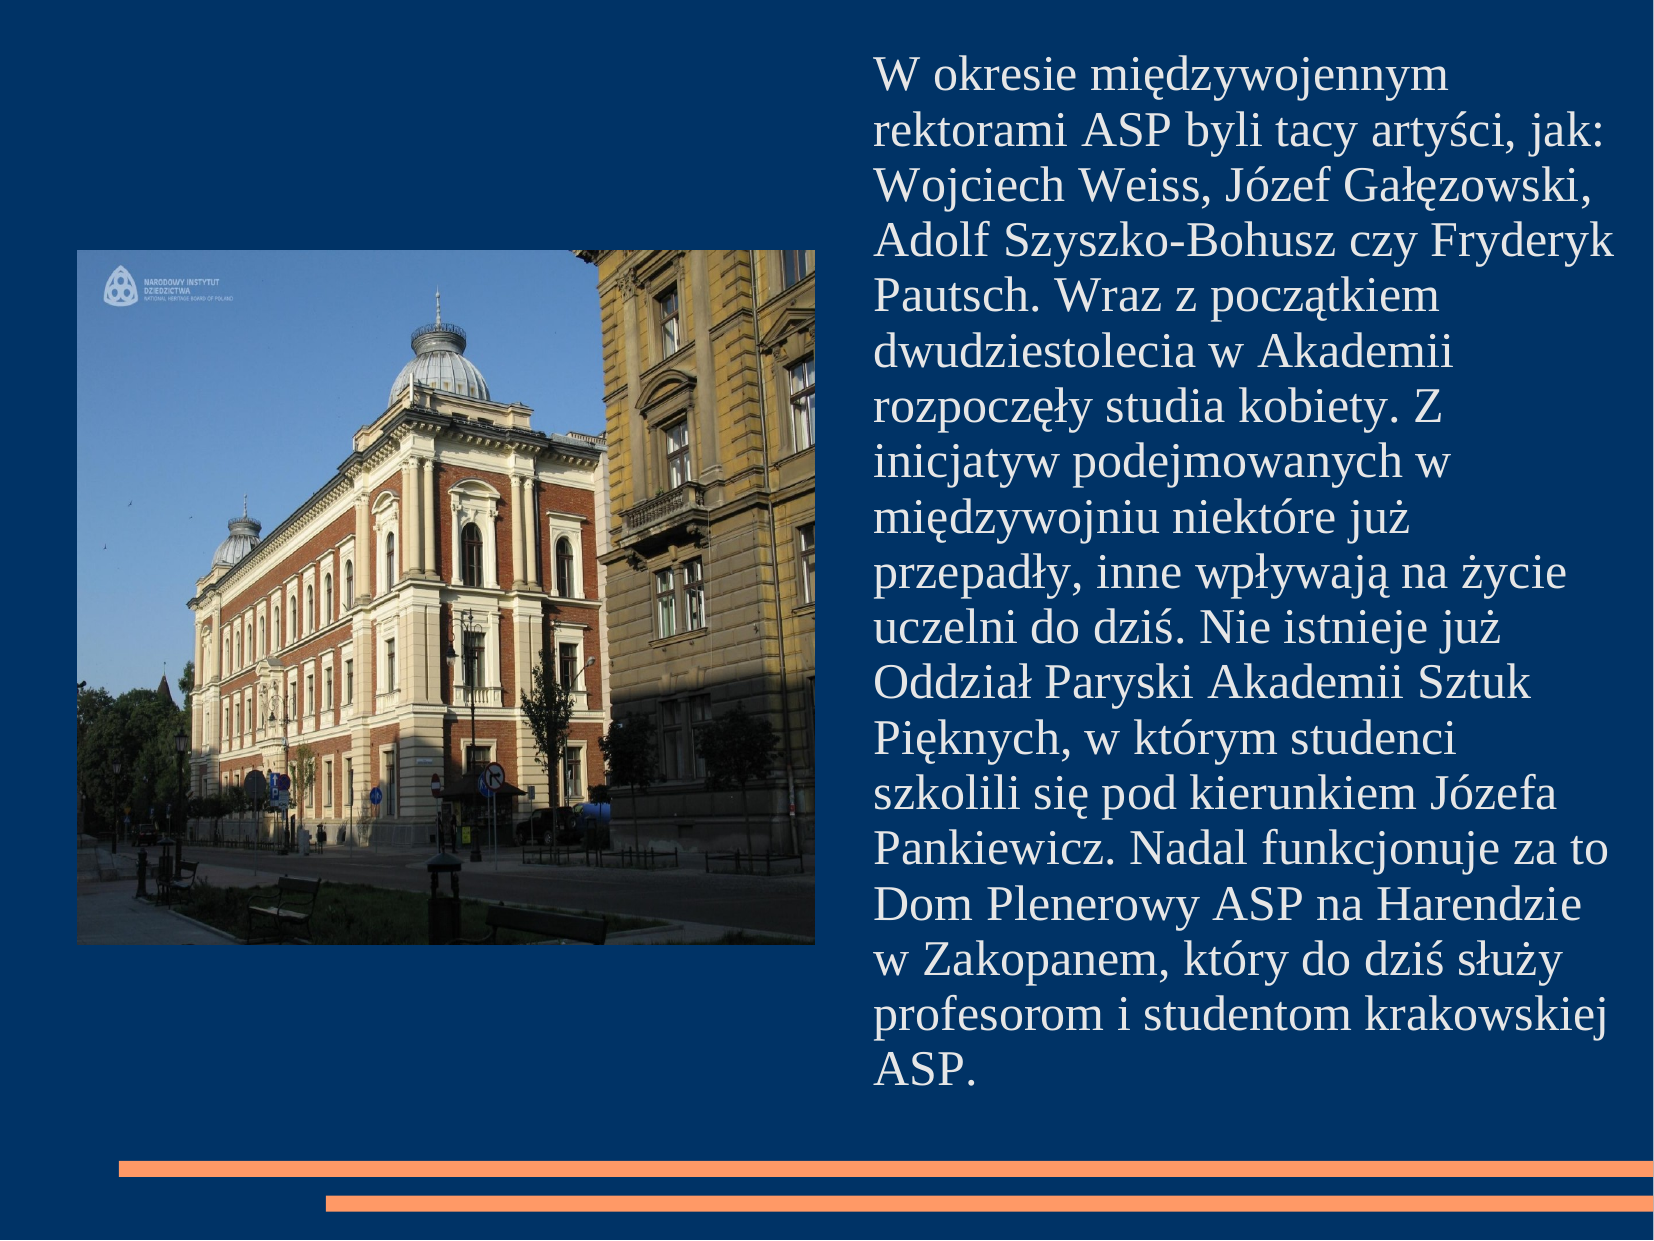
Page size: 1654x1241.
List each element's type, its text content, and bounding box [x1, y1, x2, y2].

picture [77, 250, 815, 945]
list W okresie międzywojennym rektorami ASP byli tacy artyści, jak: Wojciech Weiss, Józef Gałęzowski, Adolf Szyszko-Bohusz czy Fryderyk Pautsch. Wraz z początkiem dwudziestolecia w Akademii rozpoczęły studia kobiety. Z inicjatyw podejmowanych w międzywojniu niektóre już przepadły, inne wpływają na życie uczelni do dziś. Nie istnieje już Oddział Paryski Akademii Sztuk Pięknych, w którym studenci szkolili się pod kierunkiem Józefa Pankiewicz. Nadal funkcjonuje za to Dom Plenerowy ASP na Harendzie w Zakopanem, który do dziś służy profesorom i studentom krakowskiej ASP. [803, 46, 1619, 1241]
